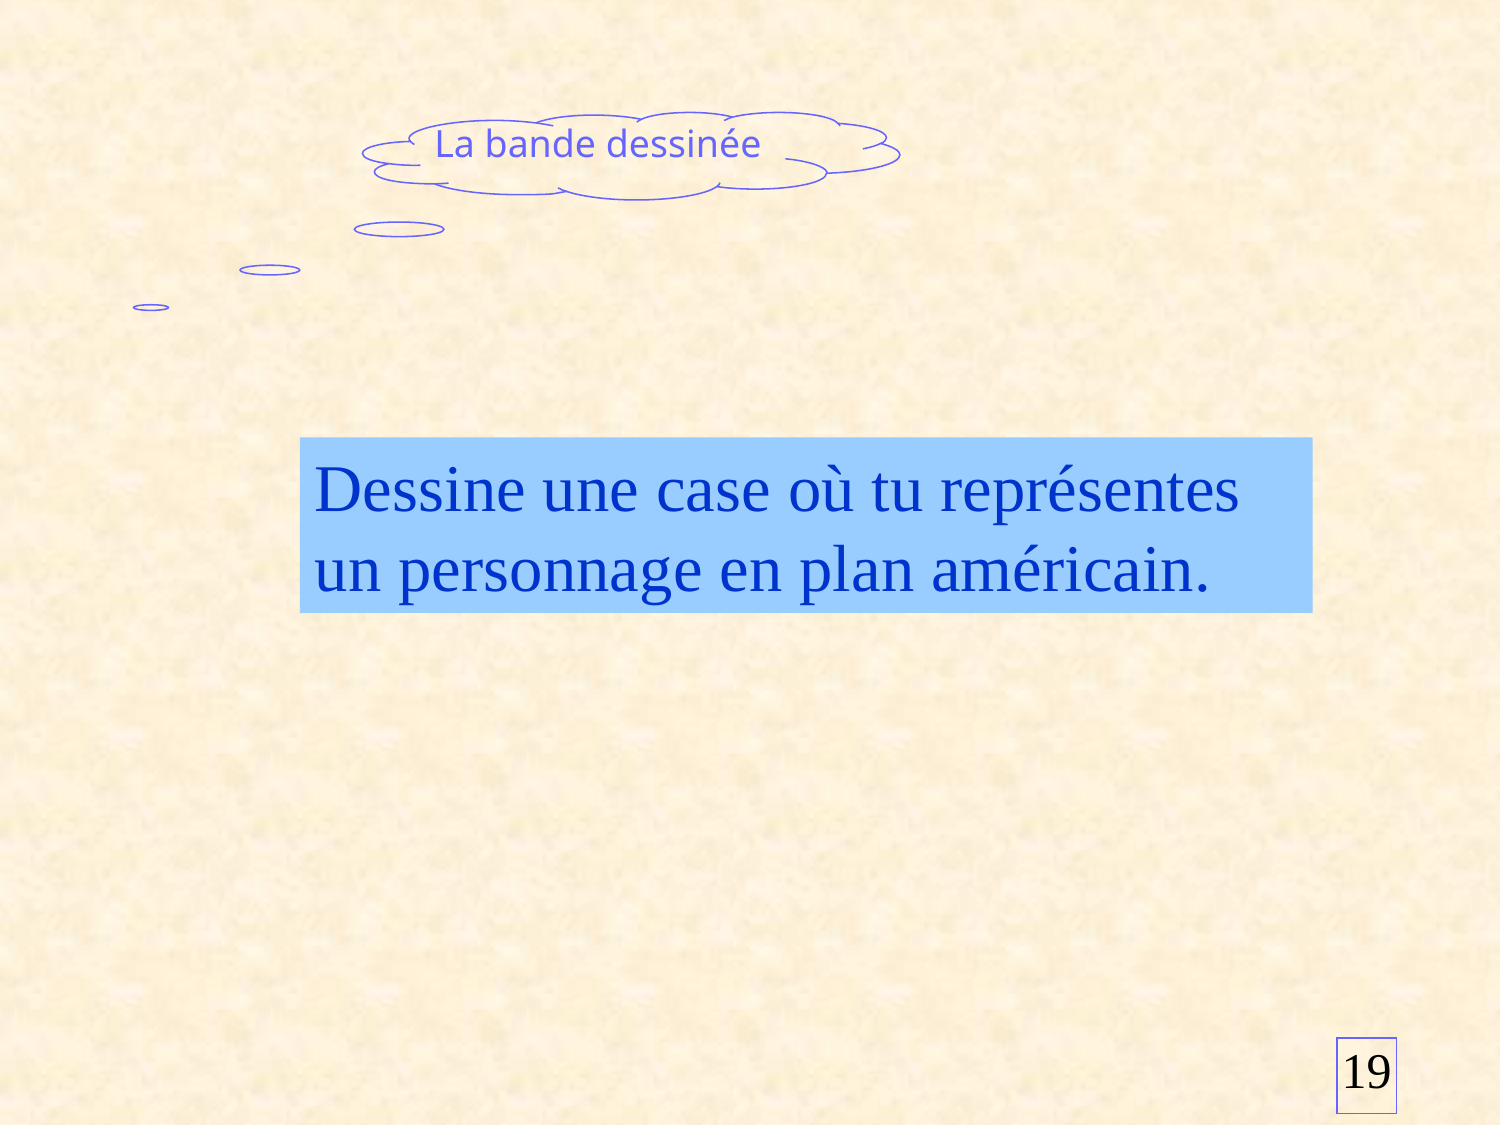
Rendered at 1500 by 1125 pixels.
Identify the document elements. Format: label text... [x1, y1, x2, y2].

text_box Dessine une case où tu représentes un personnage en plan américain. [299, 437, 1313, 613]
picture [0, 0, 1500, 1125]
